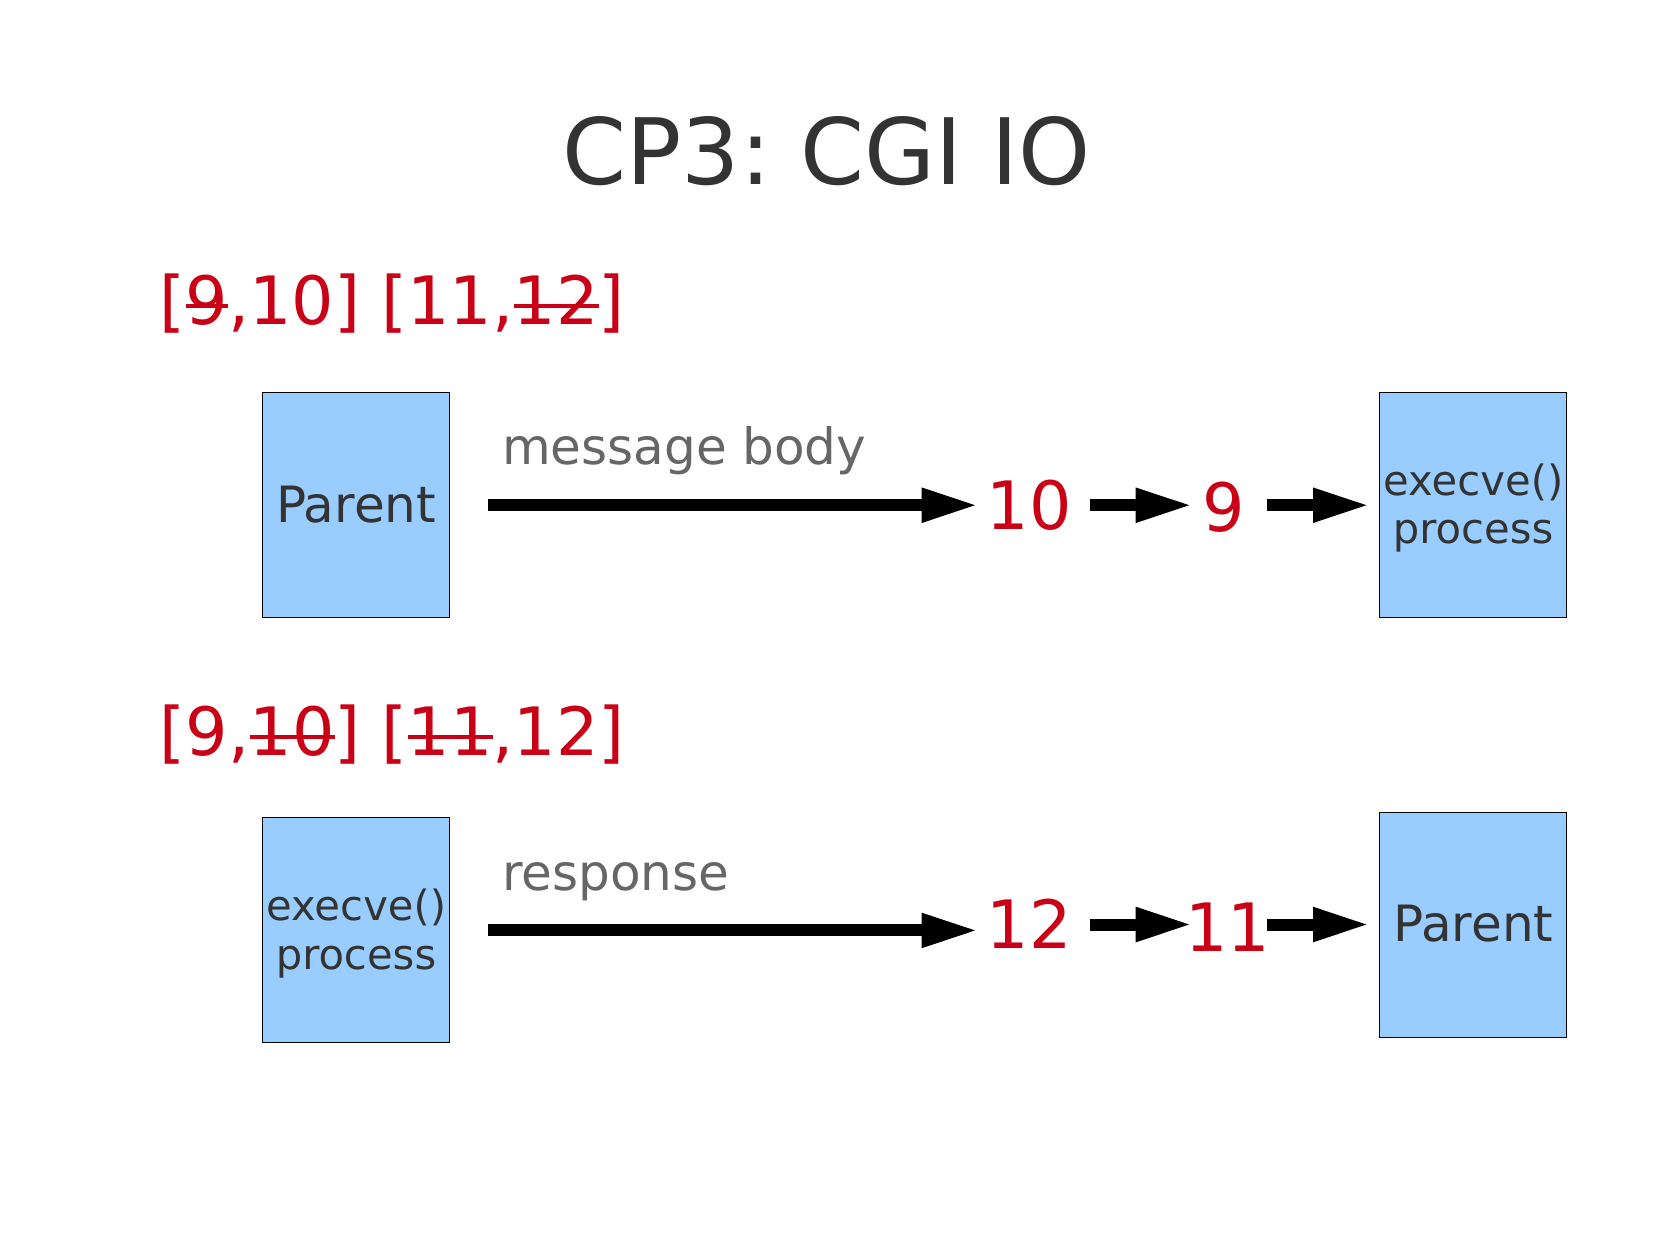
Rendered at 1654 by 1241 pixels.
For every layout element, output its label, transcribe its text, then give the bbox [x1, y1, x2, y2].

text_box [9,10] [11,12] [88, 693, 727, 787]
text_box execve() process [262, 817, 450, 1043]
text_box 11 [1114, 889, 1295, 982]
text_box Parent [1379, 812, 1567, 1038]
text_box 12 [915, 887, 1102, 980]
text_box [9,10] [11,12] [88, 262, 727, 356]
text_box 9 [1131, 469, 1276, 563]
text_box execve() process [1379, 392, 1567, 618]
text_box message body [487, 410, 882, 506]
text_box 10 [915, 467, 1102, 561]
title CP3: CGI IO [82, 49, 1571, 257]
text_box Parent [262, 392, 450, 618]
text_box response [487, 836, 745, 931]
